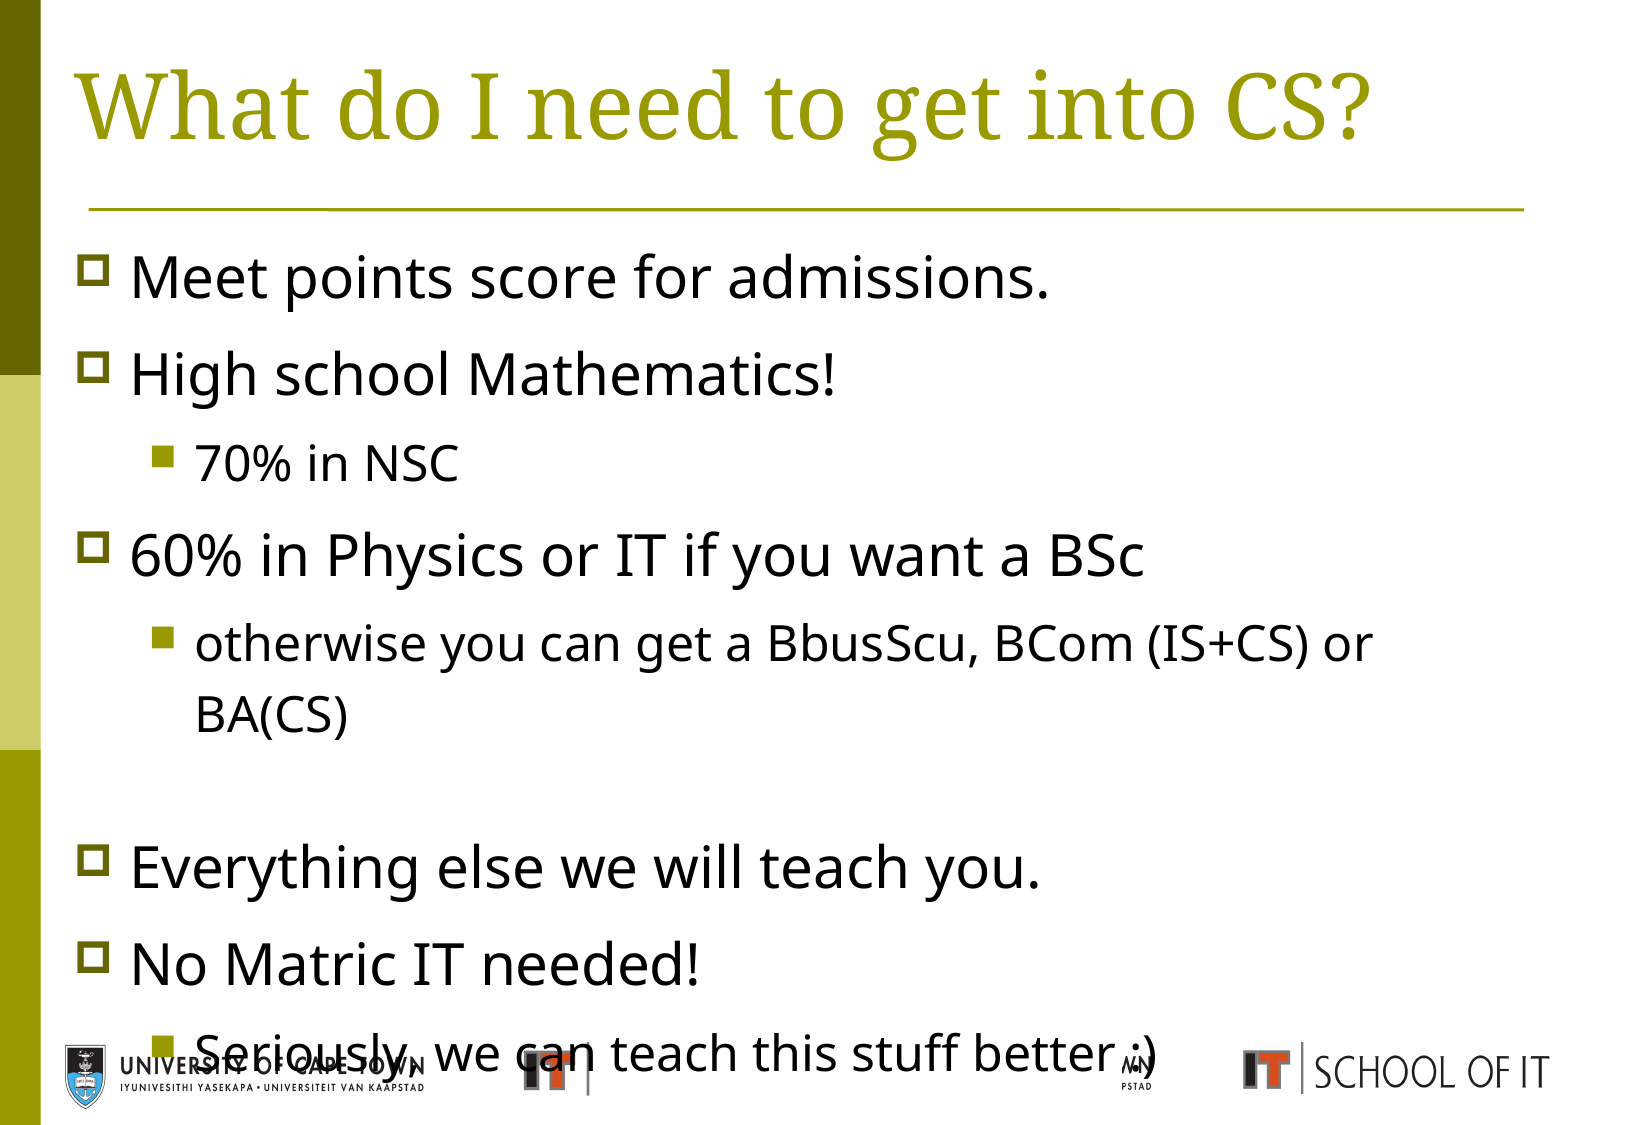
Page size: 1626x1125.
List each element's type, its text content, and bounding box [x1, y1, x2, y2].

title What do I need to get into CS? [73, 11, 1536, 207]
list Meet points score for admissions. High school Mathematics! 70% in NSC 60% in Physics or IT if you want a BSc otherwise you can get a BbusScu, BCom (IS+CS) or BA(CS) Everything else we will teach you. No Matric IT needed! Seriously, we can teach this stuff better :) [73, 233, 1536, 1001]
